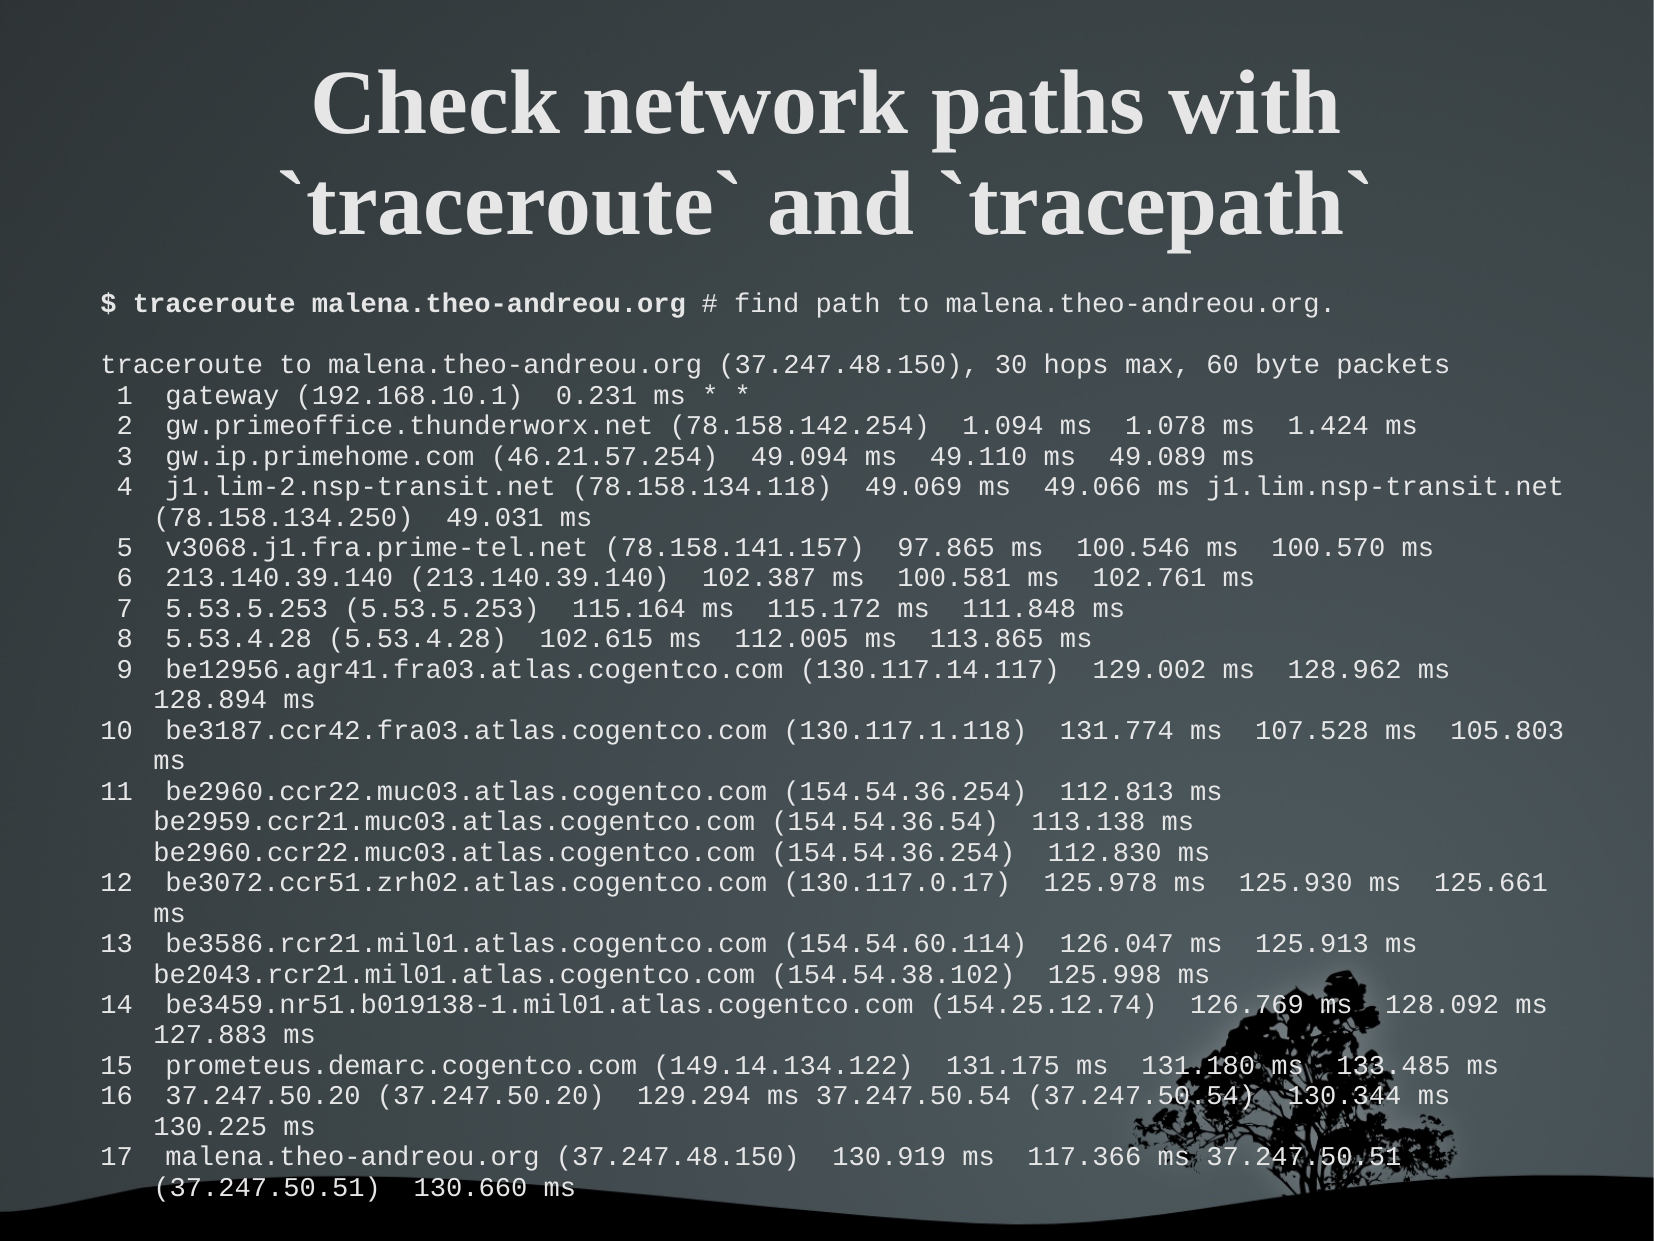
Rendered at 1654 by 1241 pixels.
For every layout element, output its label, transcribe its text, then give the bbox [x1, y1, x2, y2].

title Check network paths with `traceroute` and `tracepath` [82, 33, 1571, 273]
list $ traceroute malena.theo-andreou.org # find path to malena.theo-andreou.org. traceroute to malena.theo-andreou.org (37.247.48.150), 30 hops max, 60 byte packets 1 gateway (192.168.10.1) 0.231 ms * * 2 gw.primeoffice.thunderworx.net (78.158.142.254) 1.094 ms 1.078 ms 1.424 ms 3 gw.ip.primehome.com (46.21.57.254) 49.094 ms 49.110 ms 49.089 ms 4 j1.lim-2.nsp-transit.net (78.158.134.118) 49.069 ms 49.066 ms j1.lim.nsp-transit.net (78.158.134.250) 49.031 ms 5 v3068.j1.fra.prime-tel.net (78.158.141.157) 97.865 ms 100.546 ms 100.570 ms 6 213.140.39.140 (213.140.39.140) 102.387 ms 100.581 ms 102.761 ms 7 5.53.5.253 (5.53.5.253) 115.164 ms 115.172 ms 111.848 ms 8 5.53.4.28 (5.53.4.28) 102.615 ms 112.005 ms 113.865 ms 9 be12956.agr41.fra03.atlas.cogentco.com (130.117.14.117) 129.002 ms 128.962 ms 128.894 ms 10 be3187.ccr42.fra03.atlas.cogentco.com (130.117.1.118) 131.774 ms 107.528 ms 105.803 ms 11 be2960.ccr22.muc03.atlas.cogentco.com (154.54.36.254) 112.813 ms be2959.ccr21.muc03.atlas.cogentco.com (154.54.36.54) 113.138 ms be2960.ccr22.muc03.atlas.cogentco.com (154.54.36.254) 112.830 ms 12 be3072.ccr51.zrh02.atlas.cogentco.com (130.117.0.17) 125.978 ms 125.930 ms 125.661 ms 13 be3586.rcr21.mil01.atlas.cogentco.com (154.54.60.114) 126.047 ms 125.913 ms be2043.rcr21.mil01.atlas.cogentco.com (154.54.38.102) 125.998 ms 14 be3459.nr51.b019138-1.mil01.atlas.cogentco.com (154.25.12.74) 126.769 ms 128.092 ms 127.883 ms 15 prometeus.demarc.cogentco.com (149.14.134.122) 131.175 ms 131.180 ms 133.485 ms 16 37.247.50.20 (37.247.50.20) 129.294 ms 37.247.50.54 (37.247.50.54) 130.344 ms 130.225 ms 17 malena.theo-andreou.org (37.247.48.150) 130.919 ms 117.366 ms 37.247.50.51 (37.247.50.51) 130.660 ms [82, 290, 1571, 1205]
picture [0, 0, 1654, 1241]
